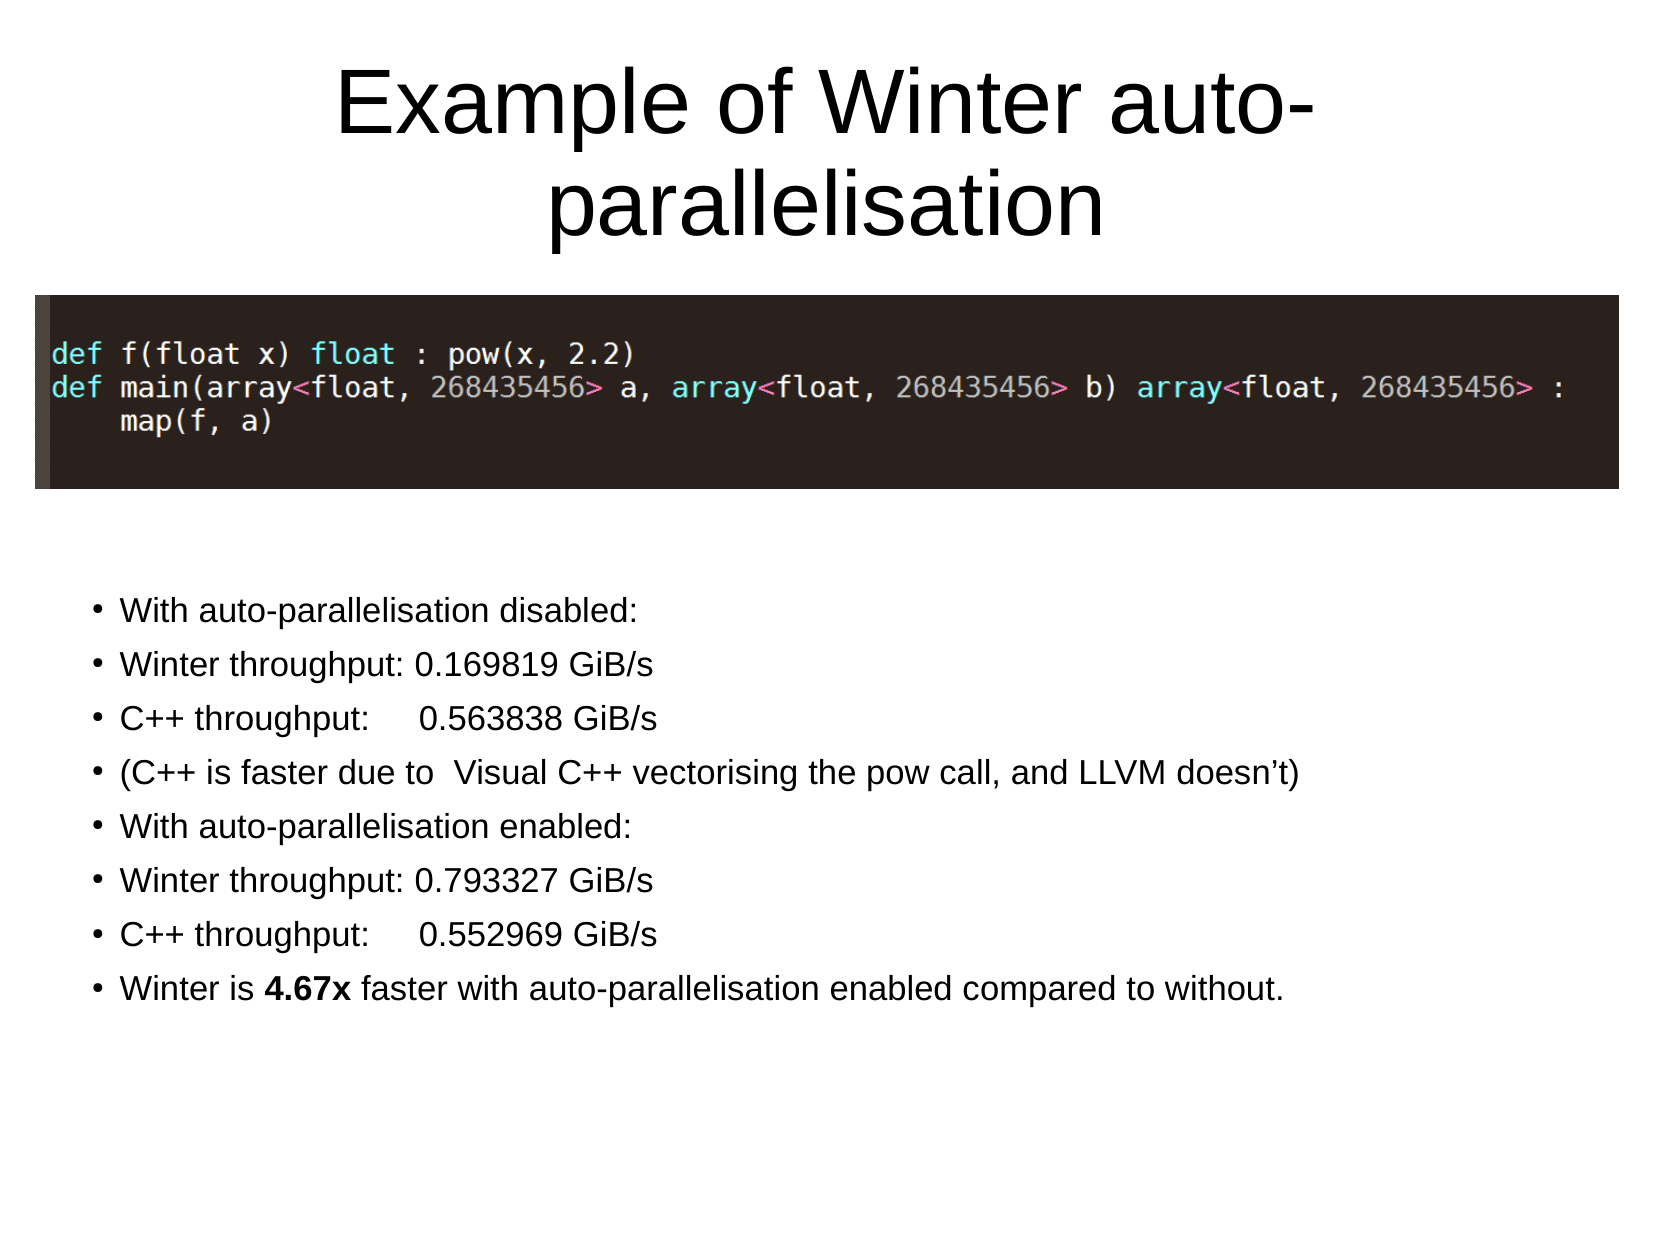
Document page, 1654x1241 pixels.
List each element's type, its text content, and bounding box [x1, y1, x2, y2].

list With auto-parallelisation disabled: Winter throughput: 0.169819 GiB/s C++ throughput: 0.563838 GiB/s (C++ is faster due to Visual C++ vectorising the pow call, and LLVM doesn’t) With auto-parallelisation enabled: Winter throughput: 0.793327 GiB/s C++ throughput: 0.552969 GiB/s Winter is 4.67x faster with auto-parallelisation enabled compared to without. [82, 590, 1571, 1010]
title Example of Winter auto-parallelisation [82, 49, 1571, 257]
picture [35, 295, 1619, 489]
